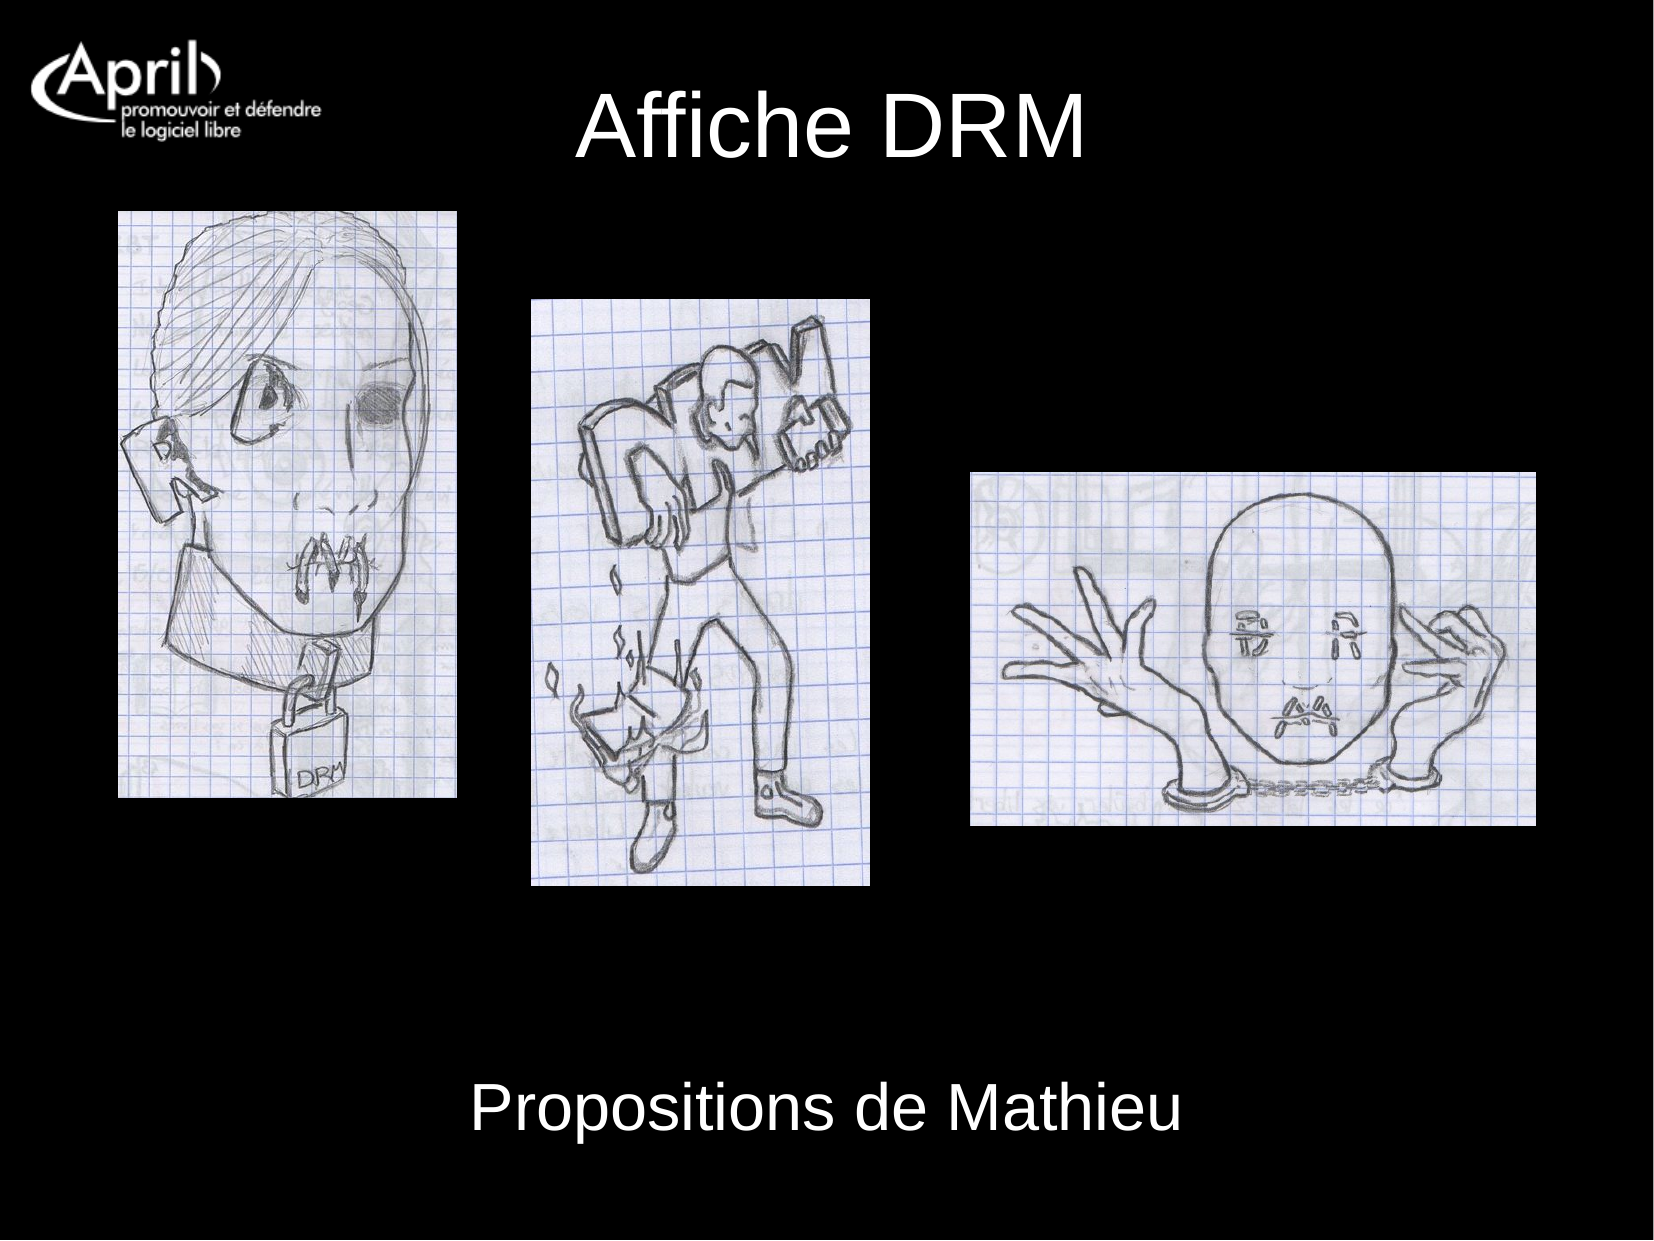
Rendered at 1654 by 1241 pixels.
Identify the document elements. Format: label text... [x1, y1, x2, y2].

picture [118, 211, 457, 798]
picture [27, 34, 325, 148]
text_box Propositions de Mathieu [82, 1003, 1571, 1211]
picture [970, 472, 1536, 826]
title Affiche DRM [88, 44, 1577, 207]
picture [531, 299, 870, 886]
